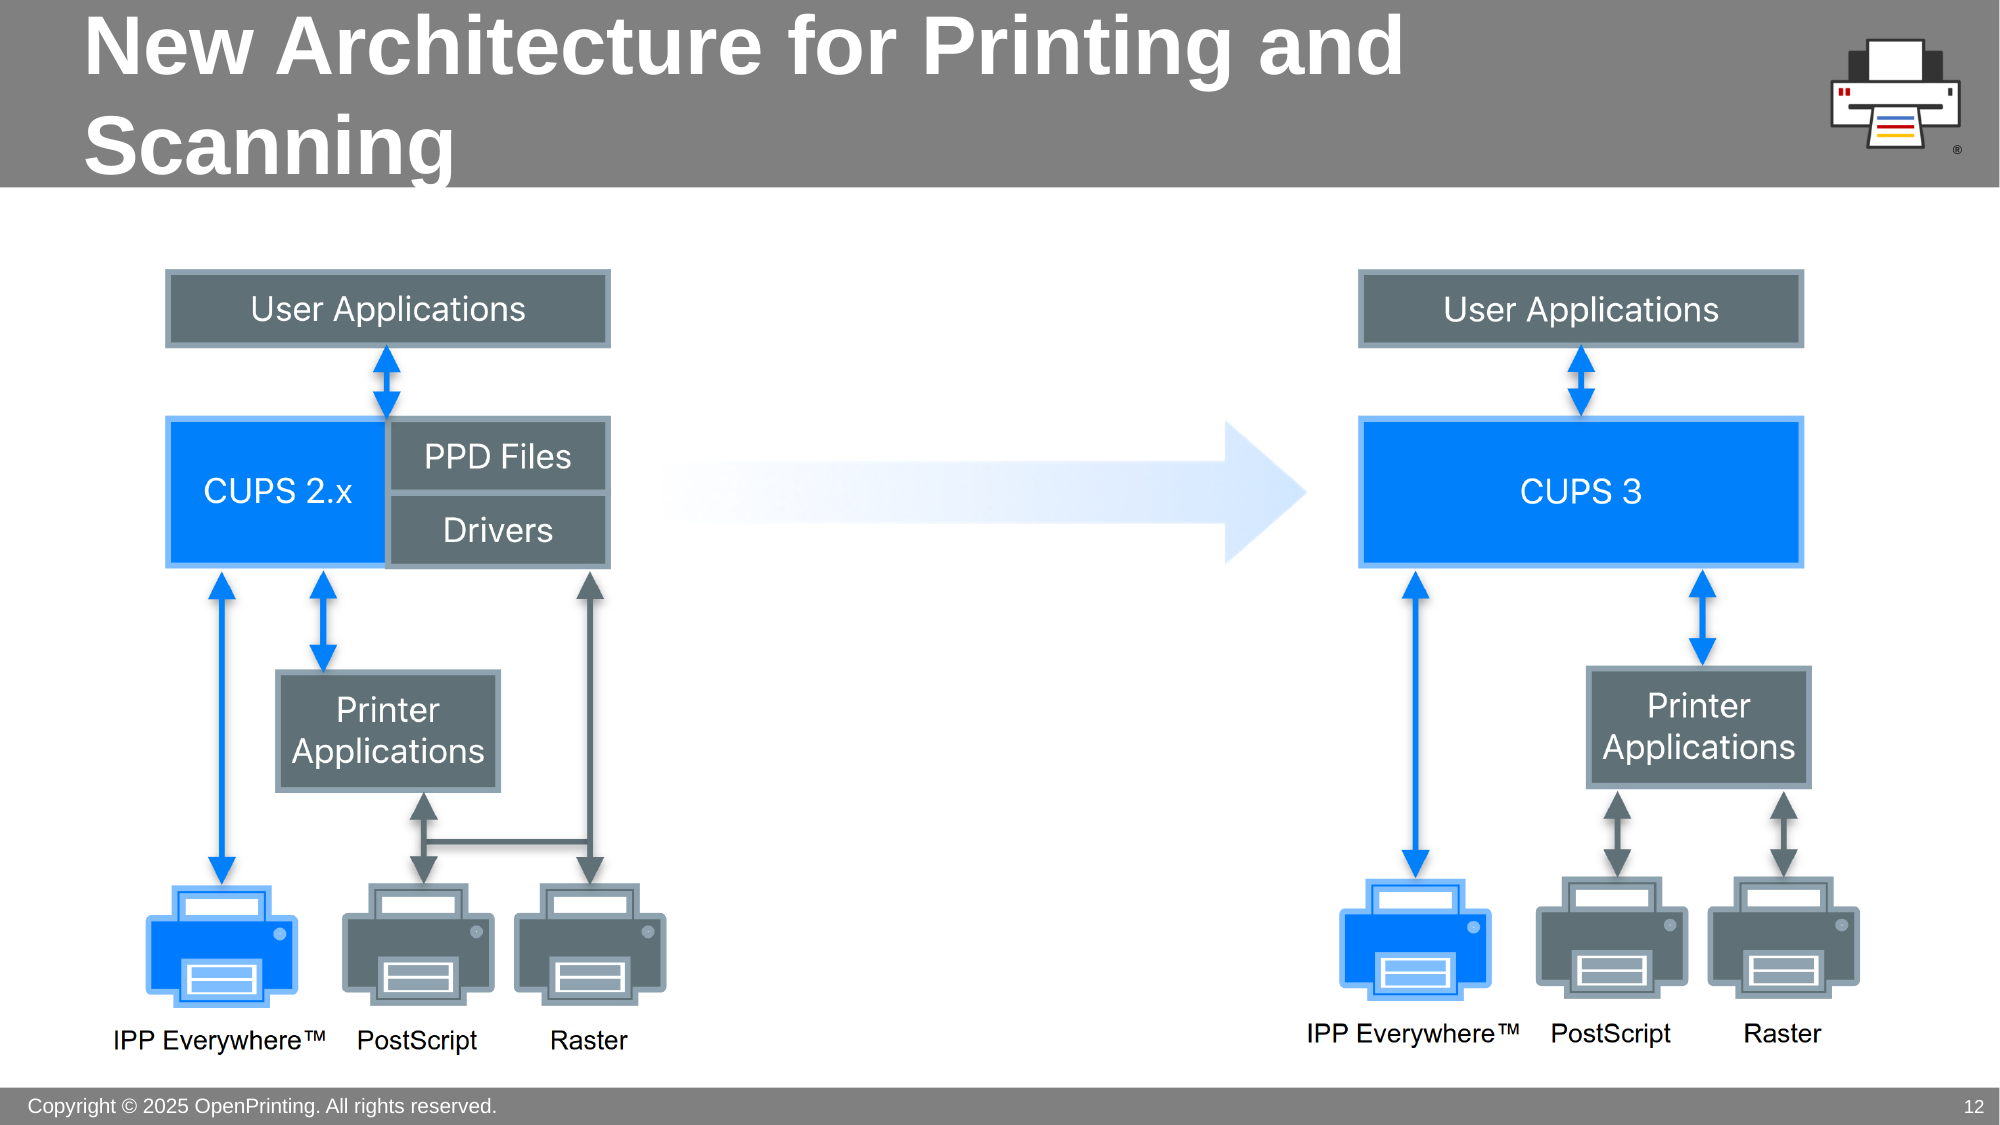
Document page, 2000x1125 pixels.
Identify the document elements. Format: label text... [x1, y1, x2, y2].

picture [90, 244, 1886, 1068]
picture [1825, 33, 1966, 154]
title New Architecture for Printing and Scanning [75, 7, 1786, 175]
